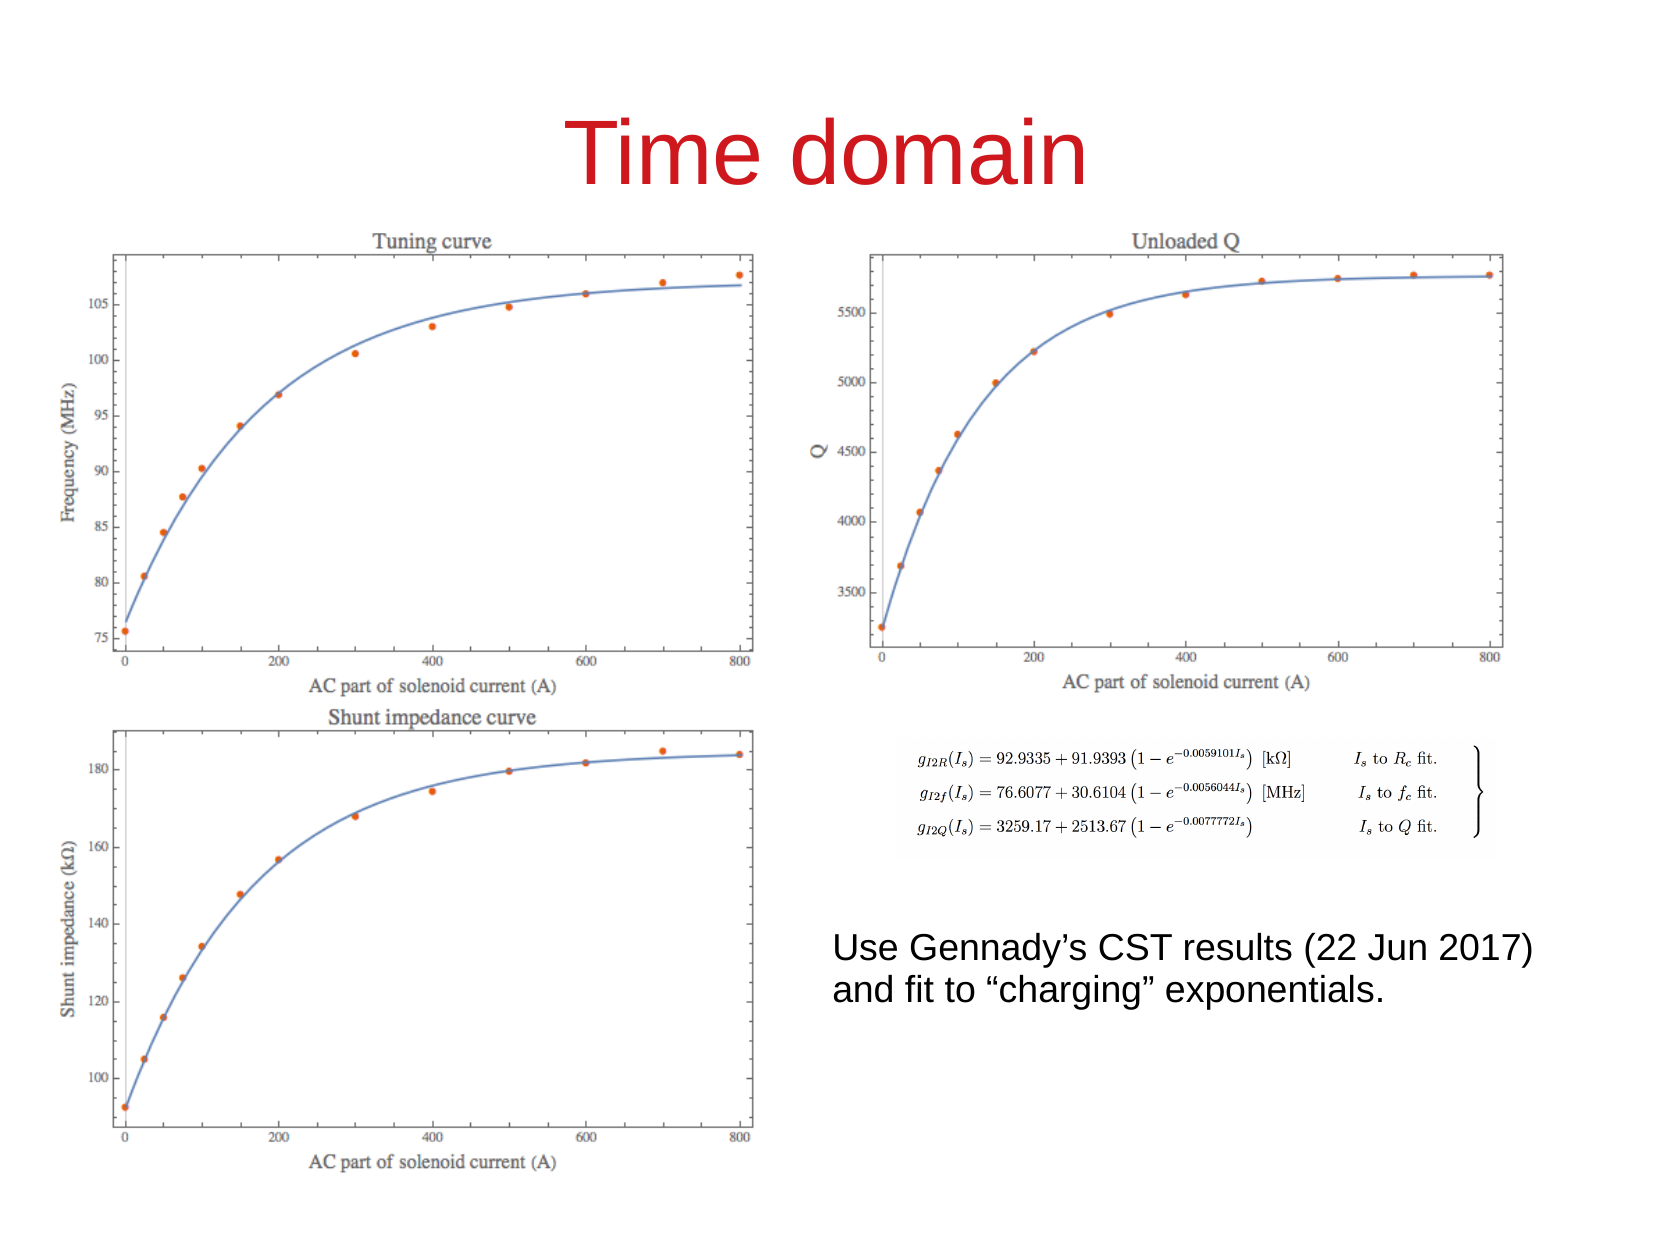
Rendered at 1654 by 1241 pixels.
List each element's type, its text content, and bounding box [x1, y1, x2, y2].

picture [60, 708, 755, 1174]
title Time domain [82, 49, 1571, 257]
picture [810, 232, 1505, 694]
picture [896, 738, 1497, 859]
text_box Use Gennady’s CST results (22 Jun 2017) and fit to “charging” exponentials. [817, 918, 1561, 1017]
picture [60, 232, 755, 698]
